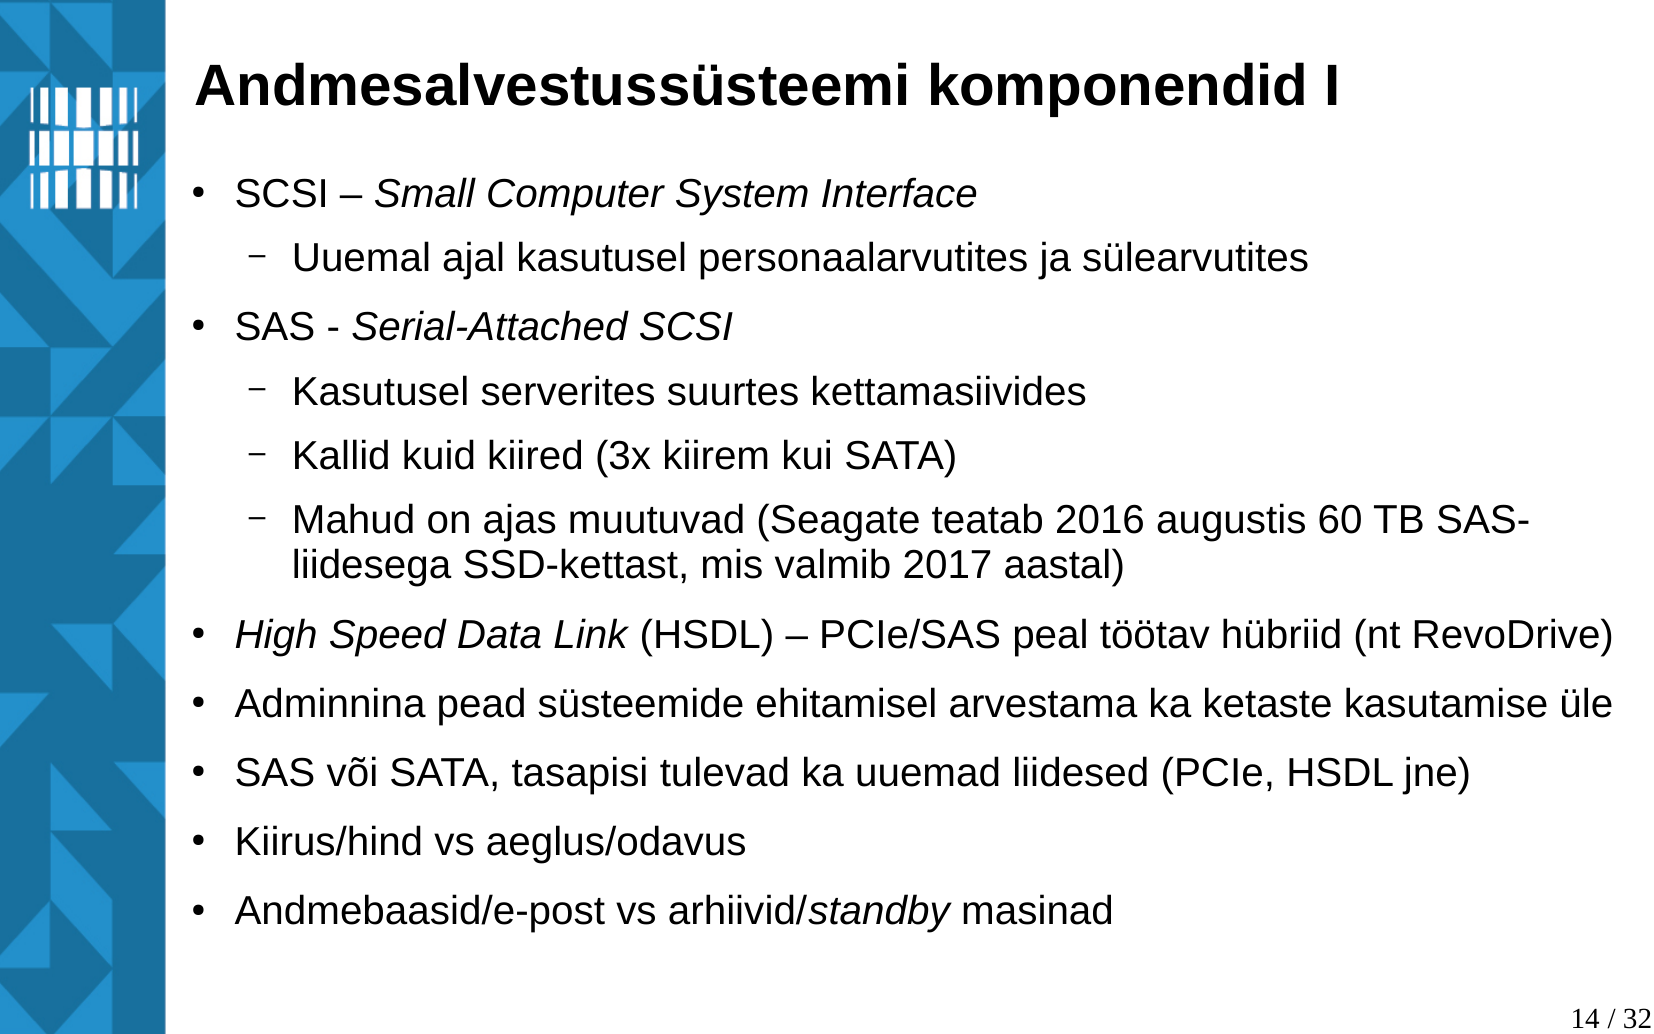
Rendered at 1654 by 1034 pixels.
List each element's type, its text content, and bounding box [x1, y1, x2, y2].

list SCSI – Small Computer System Interface Uuemal ajal kasutusel personaalarvutites ja sülearvutites SAS - Serial-Attached SCSI Kasutusel serverites suurtes kettamasiivides Kallid kuid kiired (3x kiirem kui SATA) Mahud on ajas muutuvad (Seagate teatab 2016 augustis 60 TB SAS-liidesega SSD-kettast, mis valmib 2017 aastal) High Speed Data Link (HSDL) – PCIe/SAS peal töötav hübriid (nt RevoDrive) Adminnina pead süsteemide ehitamisel arvestama ka ketaste kasutamise üle SAS või SATA, tasapisi tulevad ka uuemad liidesed (PCIe, HSDL jne) Kiirus/hind vs aeglus/odavus Andmebaasid/e-post vs arhiivid/standby masinad [177, 170, 1630, 969]
title Andmesalvestussüsteemi komponendid I [194, 0, 1583, 170]
